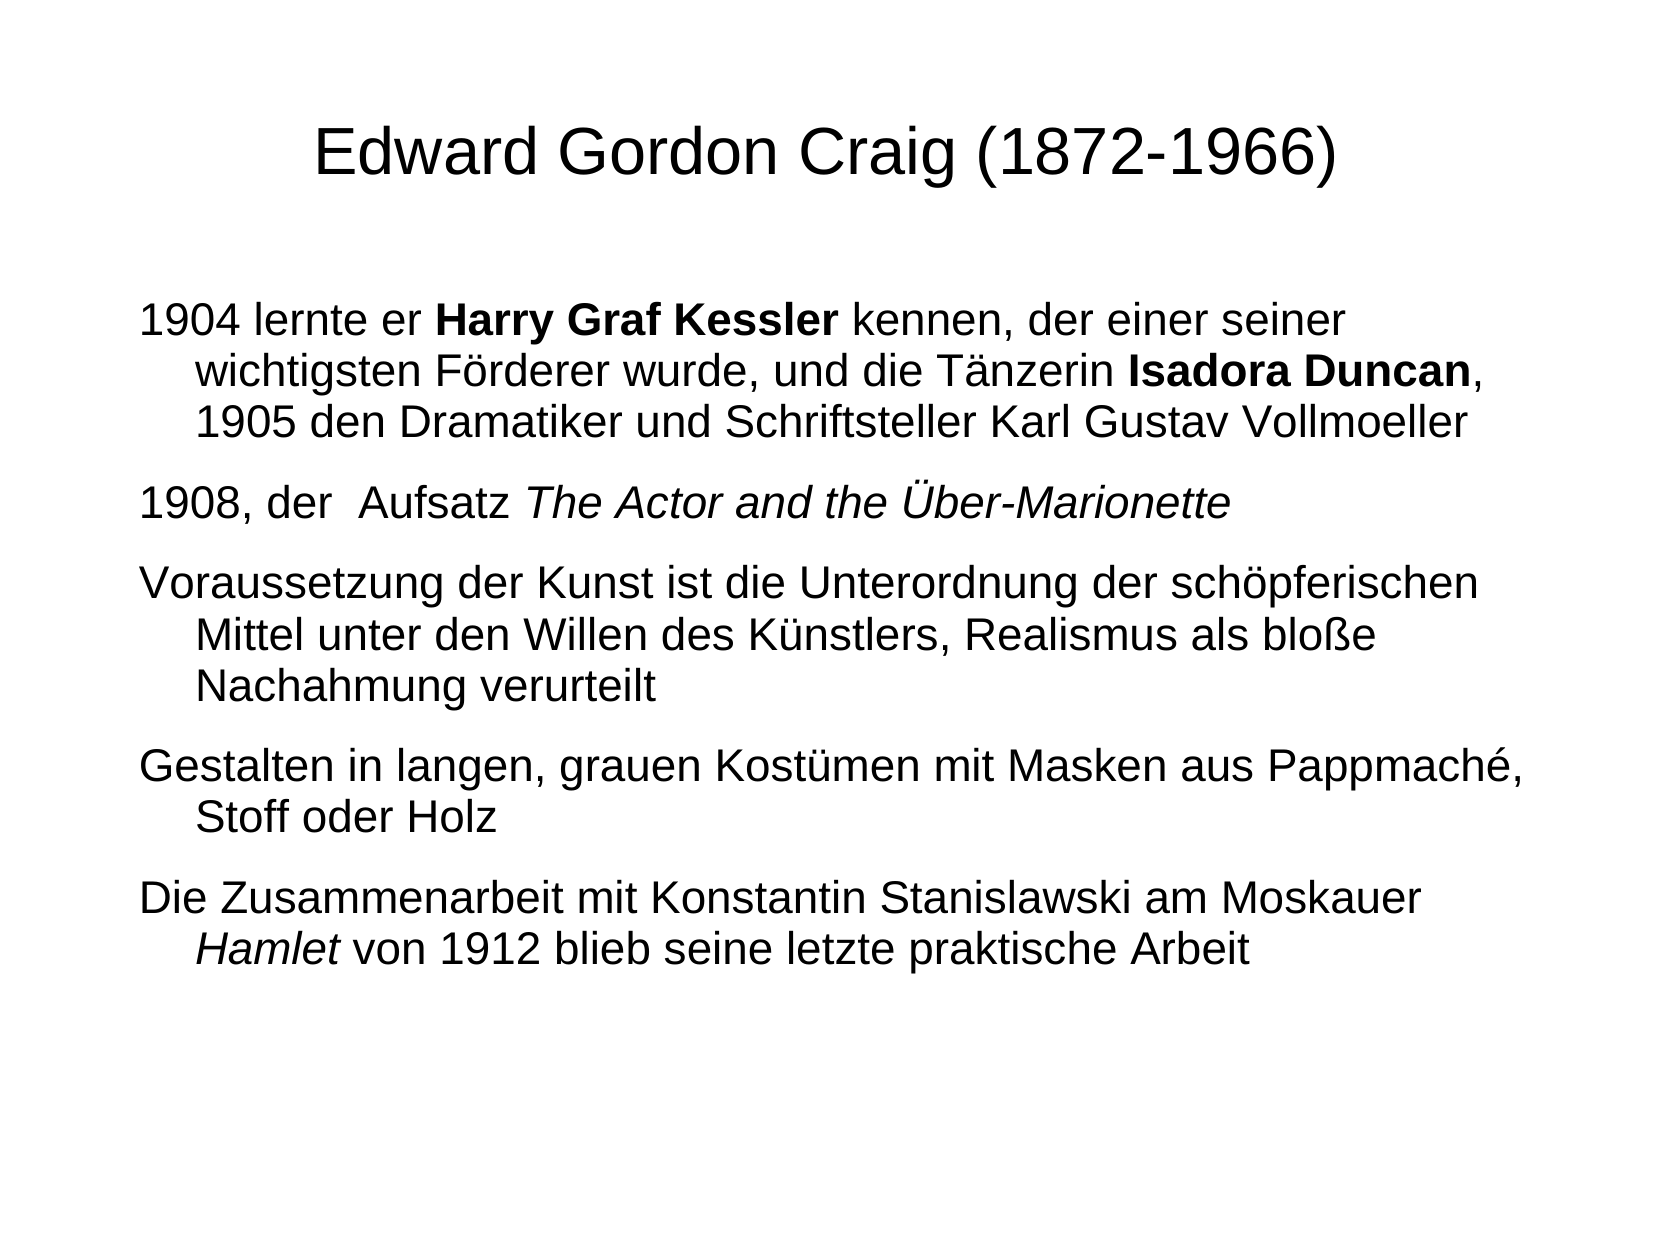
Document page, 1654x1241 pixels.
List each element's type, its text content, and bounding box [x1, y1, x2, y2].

list 1904 lernte er Harry Graf Kessler kennen, der einer seiner wichtigsten Förderer wurde, und die Tänzerin Isadora Duncan, 1905 den Dramatiker und Schriftsteller Karl Gustav Vollmoeller 1908, der Aufsatz The Actor and the Über-Marionette Voraussetzung der Kunst ist die Unterordnung der schöpferischen Mittel unter den Willen des Künstlers, Realismus als bloße Nachahmung verurteilt Gestalten in langen, grauen Kostümen mit Masken aus Pappmaché, Stoff oder Holz Die Zusammenarbeit mit Konstantin Stanislawski am Moskauer Hamlet von 1912 blieb seine letzte praktische Arbeit [82, 290, 1571, 1109]
title Edward Gordon Craig (1872-1966) [82, 49, 1571, 257]
